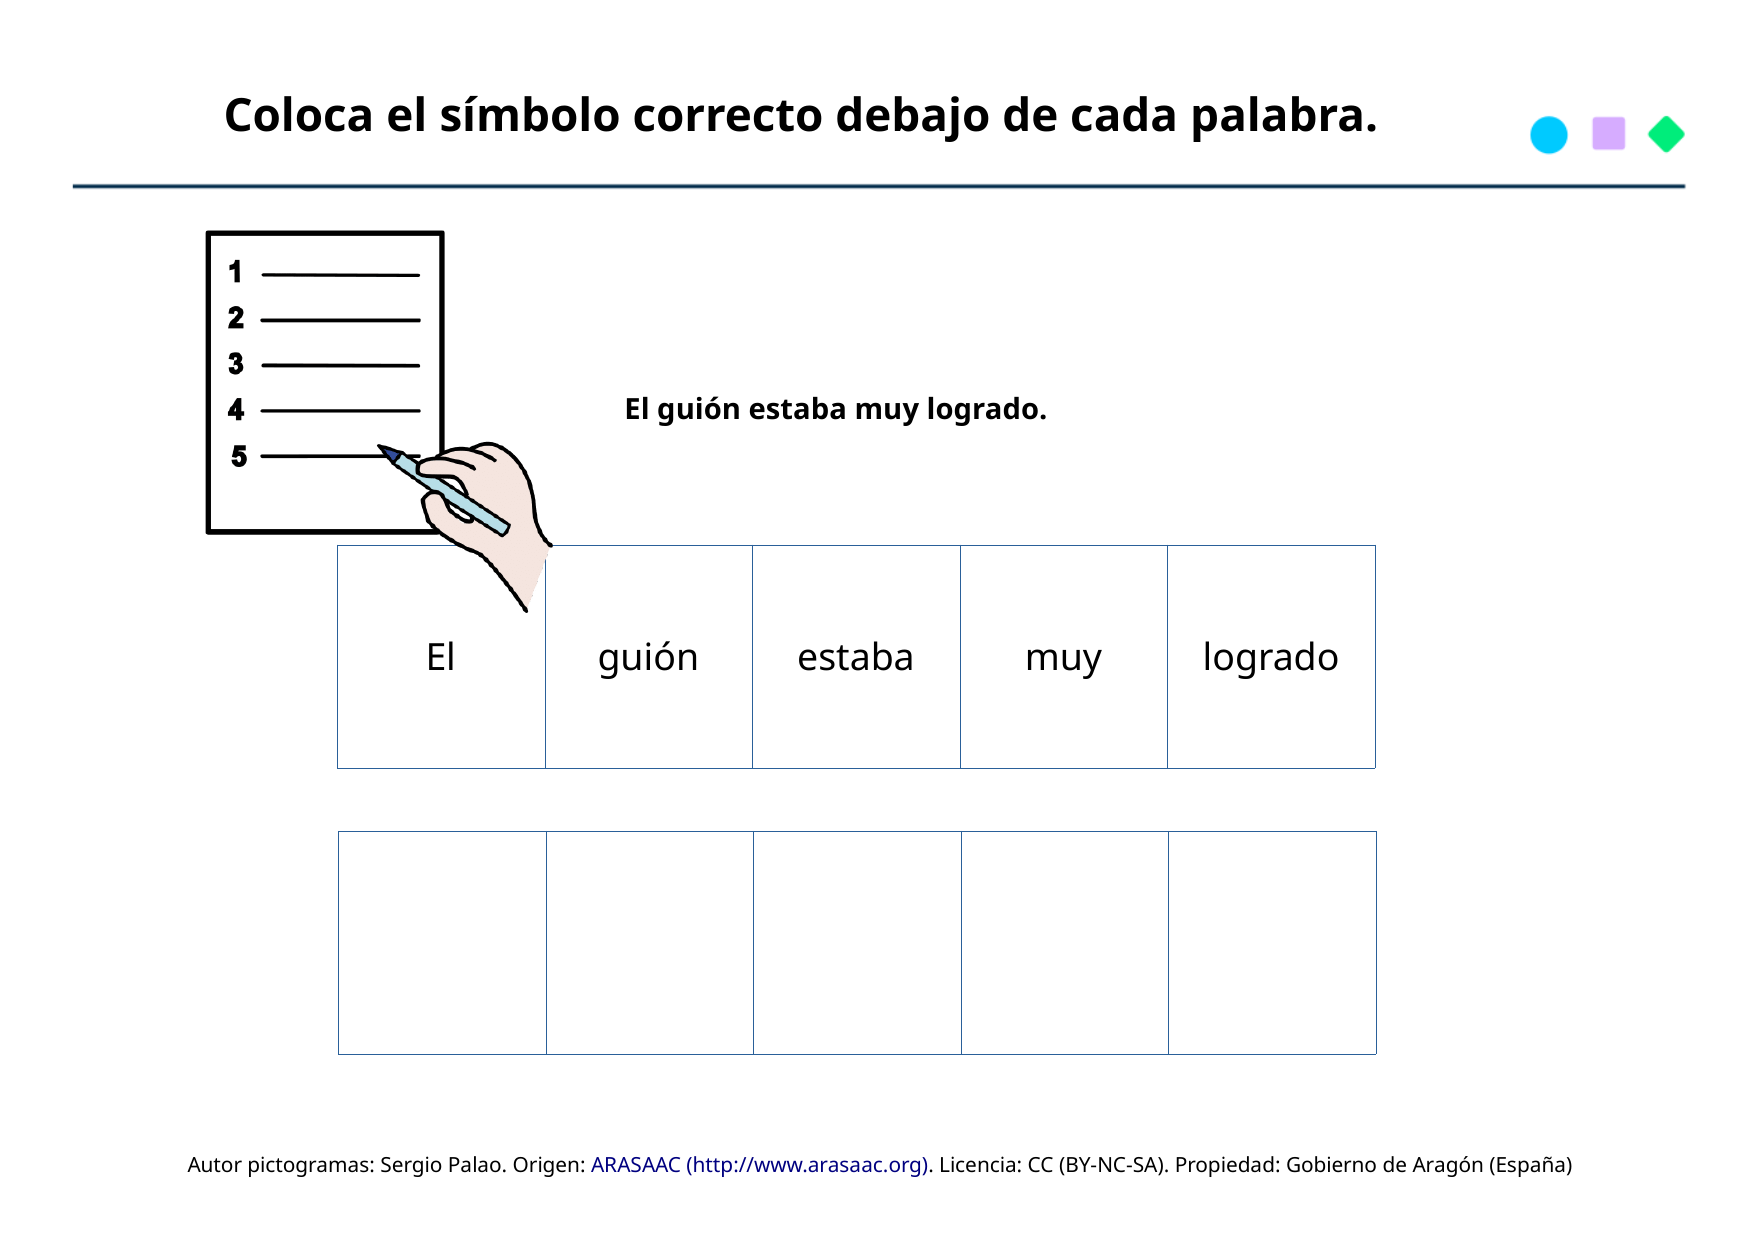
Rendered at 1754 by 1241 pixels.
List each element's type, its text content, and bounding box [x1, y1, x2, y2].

table_header guión [546, 546, 752, 768]
table_header [1169, 832, 1376, 1054]
picture [59, 88, 1695, 621]
table_header [962, 832, 1168, 1054]
table_header [339, 832, 546, 1054]
table_header [754, 832, 961, 1054]
table_header logrado [1168, 546, 1375, 768]
table_header [547, 832, 753, 1054]
title Coloca el símbolo correcto debajo de cada palabra. [88, 39, 1514, 188]
table_header El [338, 621, 545, 768]
table_header estaba [753, 546, 960, 768]
text_box El guión estaba muy logrado. [609, 382, 1123, 434]
text_box Autor pictogramas: Sergio Palao. Origen: ARASAAC (http://www.arasaac.org). Licencia: CC (BY-NC-SA). Propiedad: Gobierno de Aragón (España) [53, 1127, 1707, 1202]
table_header muy [961, 546, 1167, 768]
